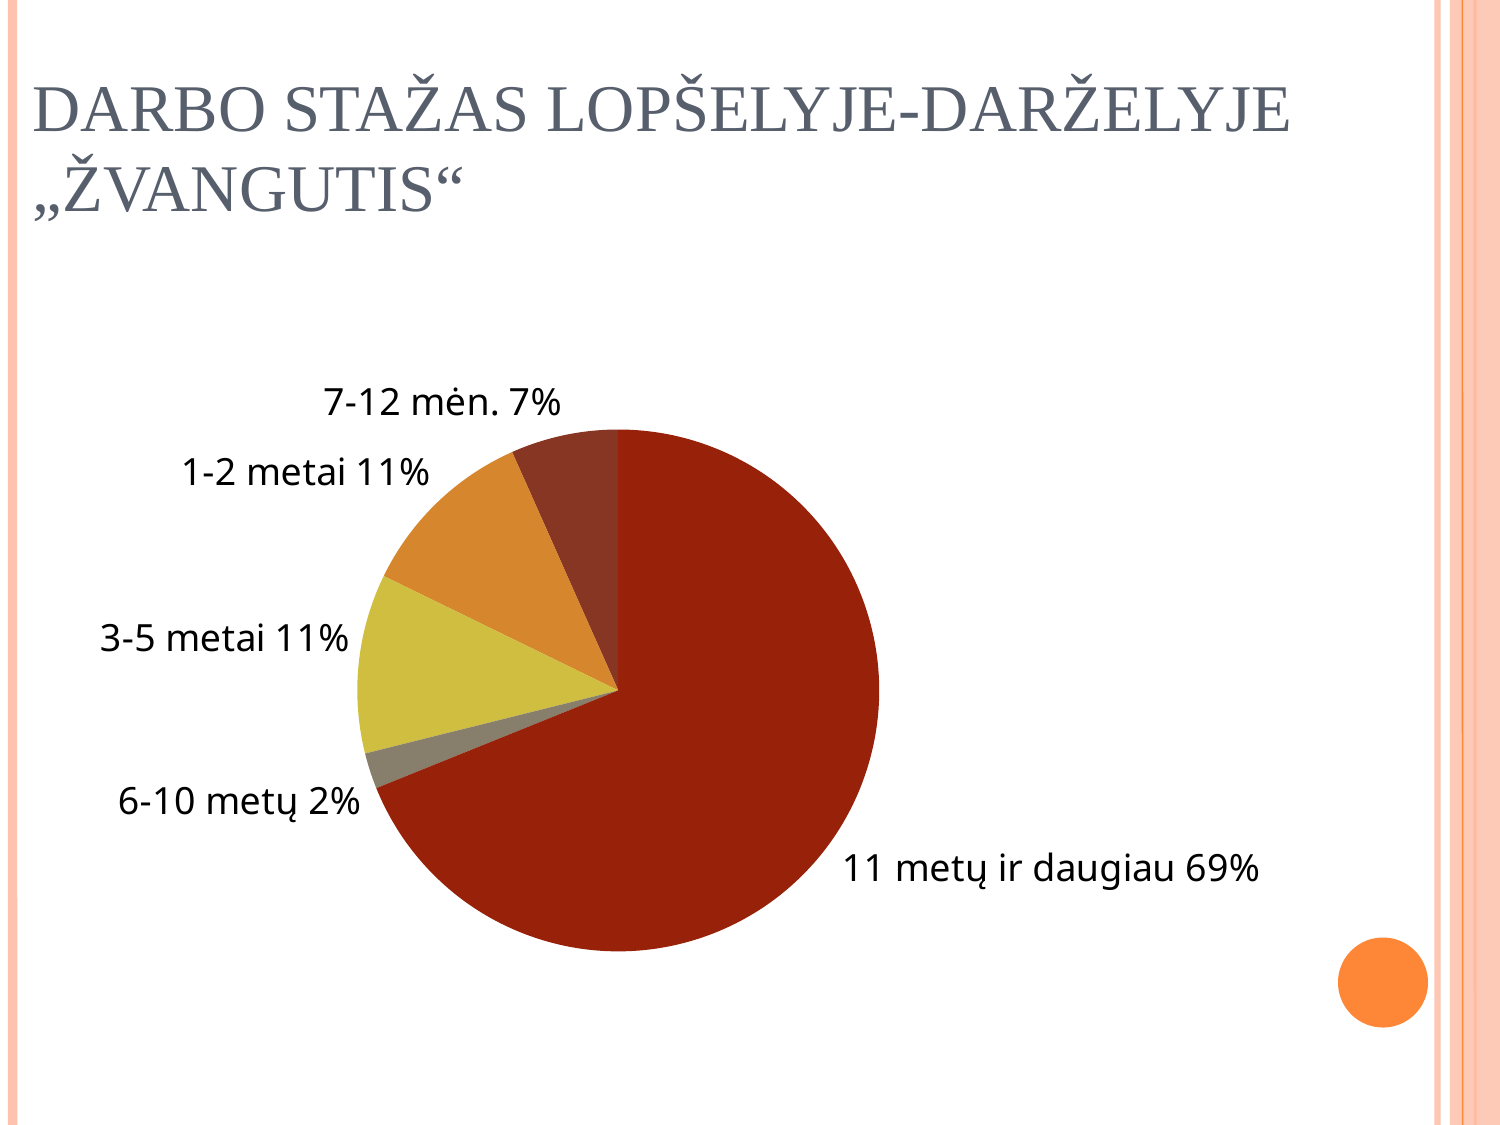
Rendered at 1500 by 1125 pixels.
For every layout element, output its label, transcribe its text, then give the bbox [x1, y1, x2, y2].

title Darbo stažas lopšelyje-darželyje „Žvangutis“ [17, 45, 1471, 233]
chart [75, 262, 1300, 1062]
